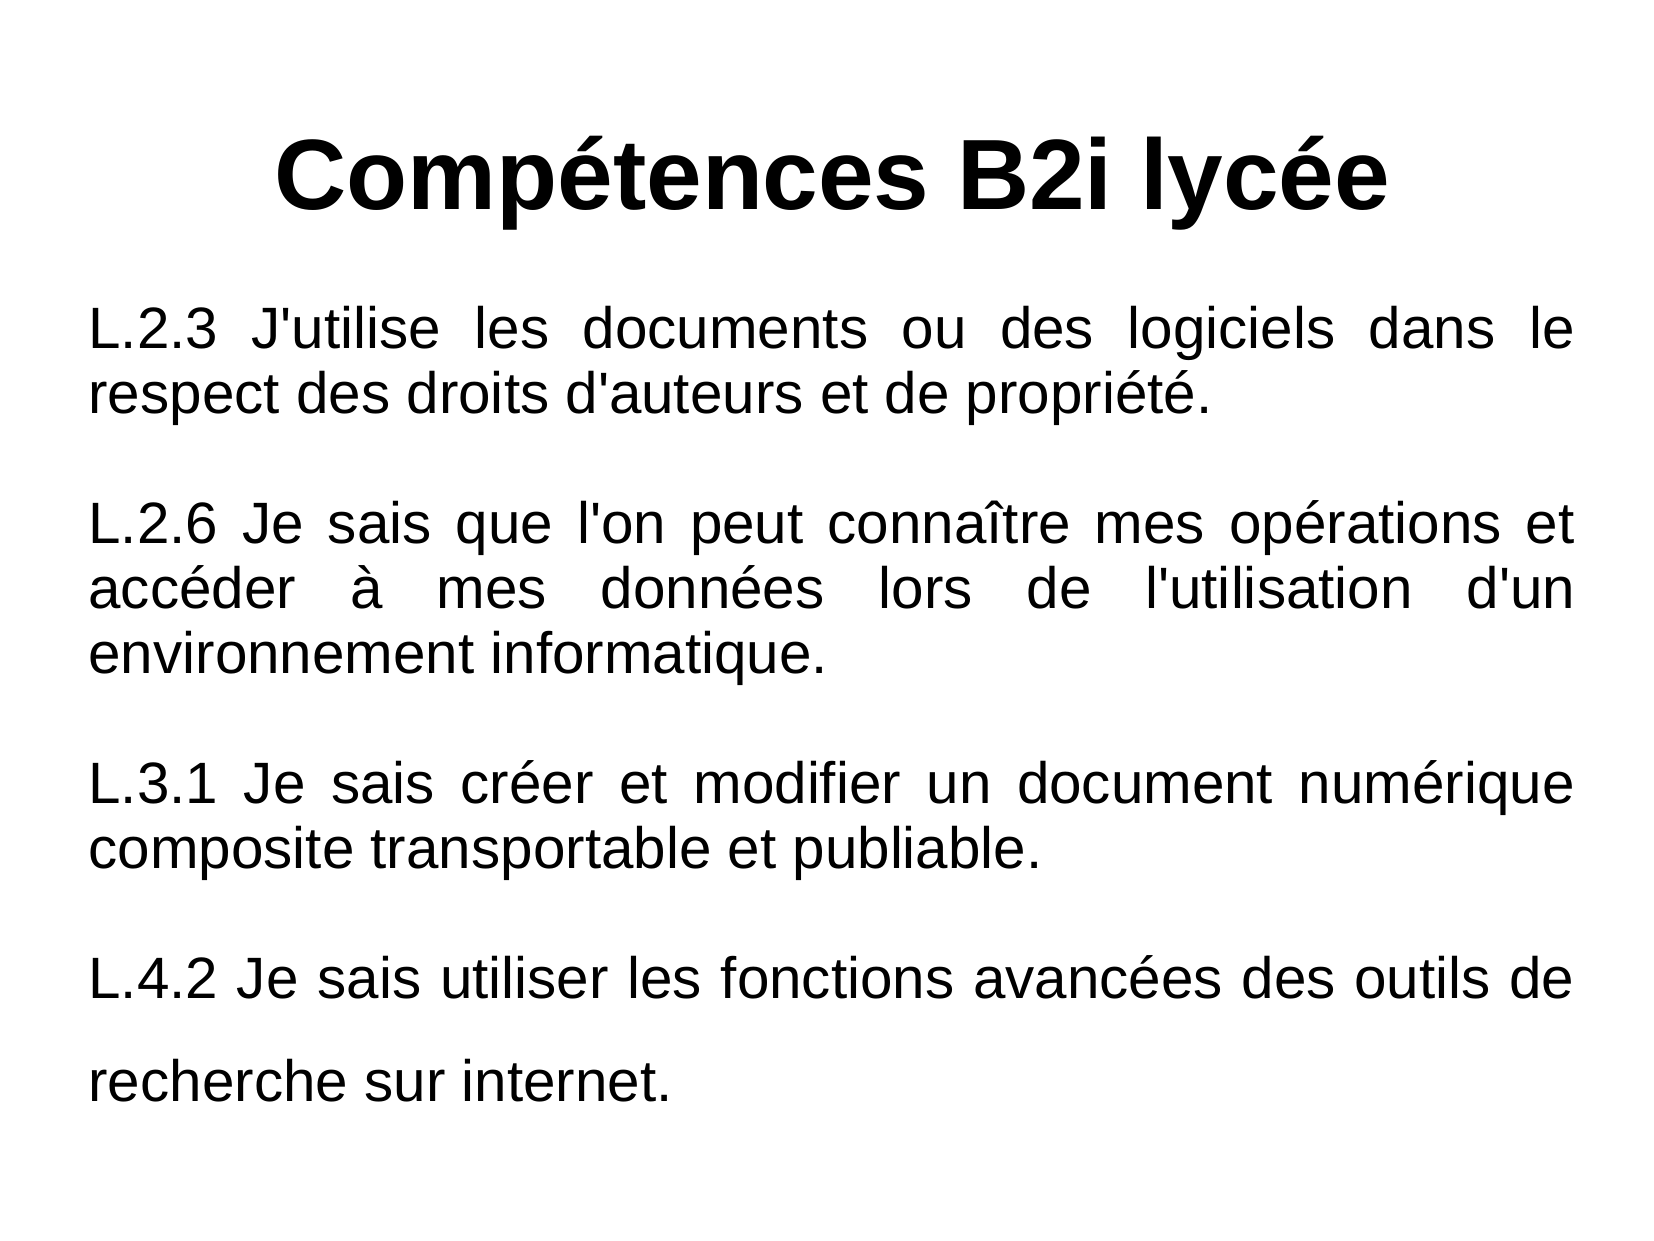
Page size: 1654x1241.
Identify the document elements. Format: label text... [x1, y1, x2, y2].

subtitle Compétences B2i lycée L.2.3 J'utilise les documents ou des logiciels dans le respect des droits d'auteurs et de propriété. L.2.6 Je sais que l'on peut connaître mes opérations et accéder à mes données lors de l'utilisation d'un environnement informatique. L.3.1 Je sais créer et modifier un document numérique composite transportable et publiable. L.4.2 Je sais utiliser les fonctions avancées des outils de recherche sur internet. [88, 119, 1577, 1123]
